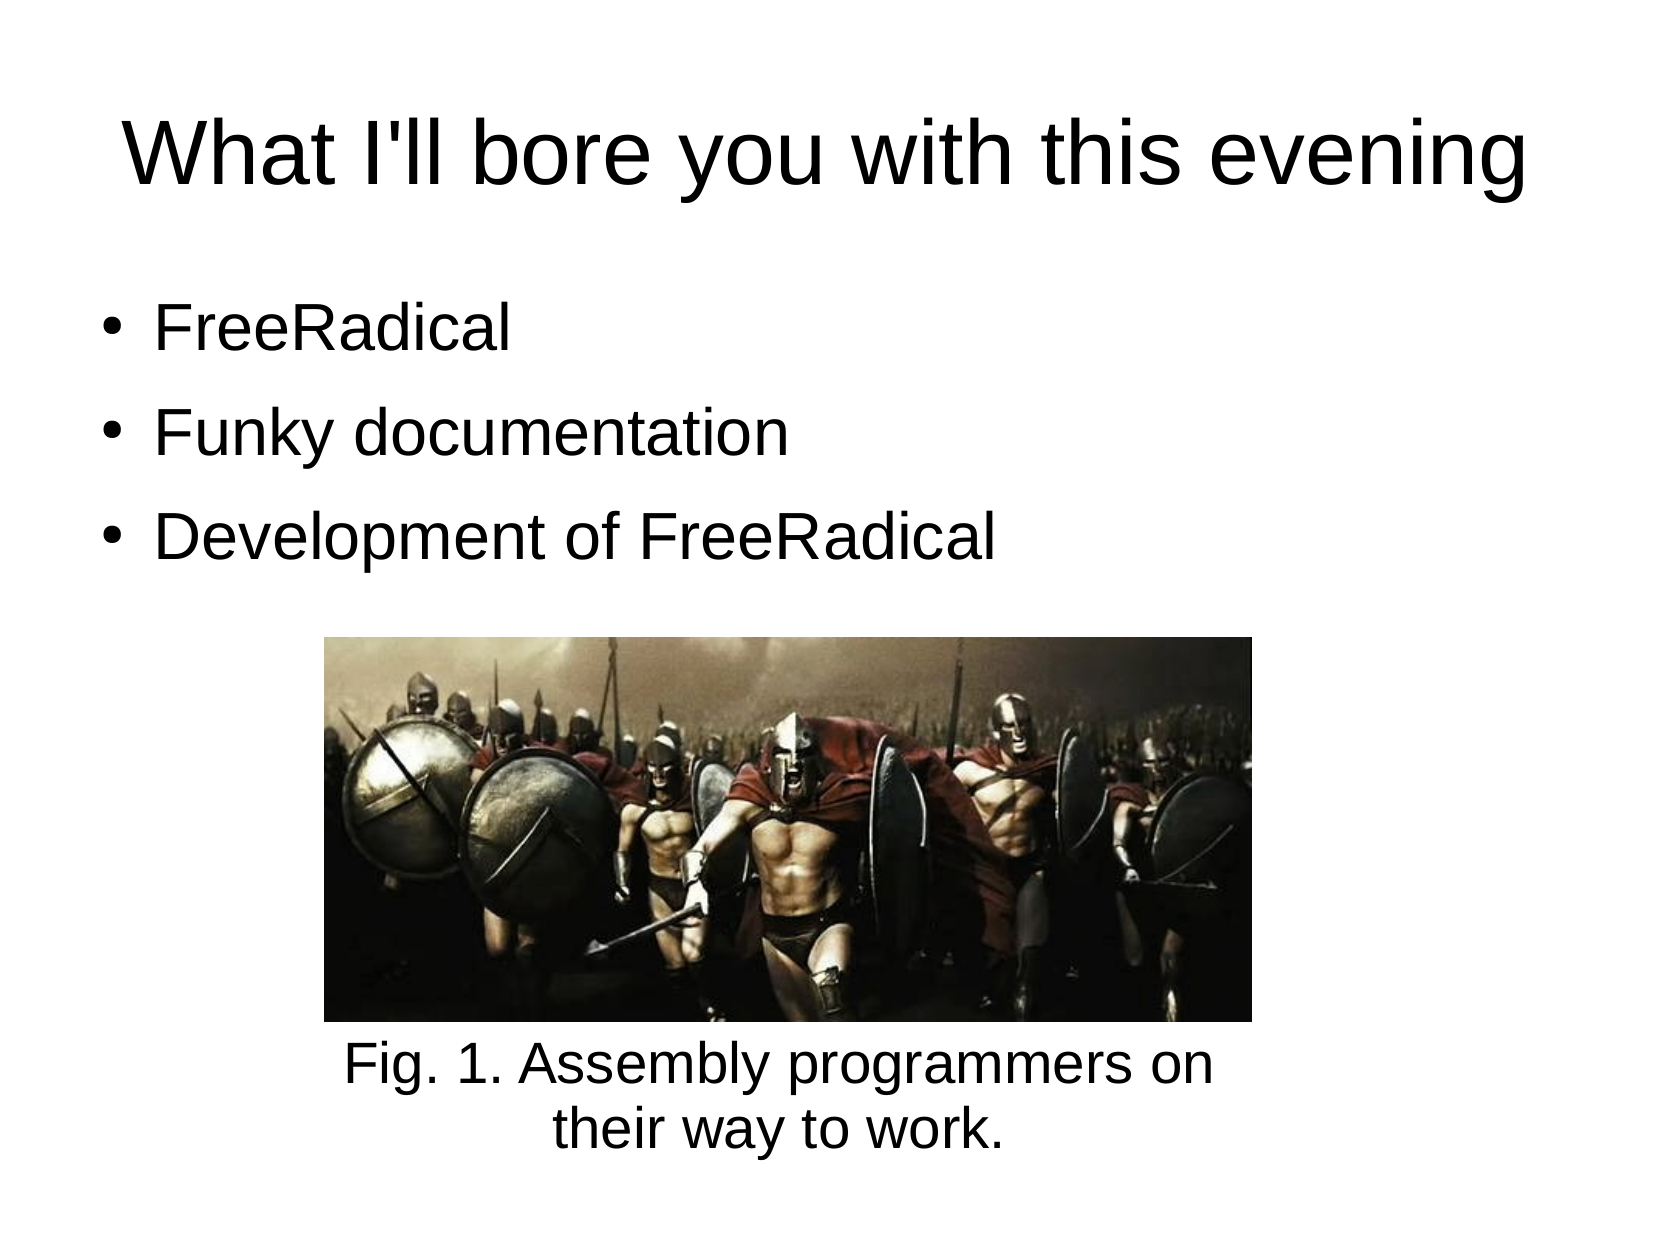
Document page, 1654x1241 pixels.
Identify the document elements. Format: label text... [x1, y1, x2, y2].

picture [324, 637, 1252, 992]
title What I'll bore you with this evening [82, 49, 1571, 257]
list FreeRadical Funky documentation Development of FreeRadical [82, 290, 1571, 1010]
title Fig. 1. Assembly programmers on their way to work. [307, 992, 1252, 1200]
